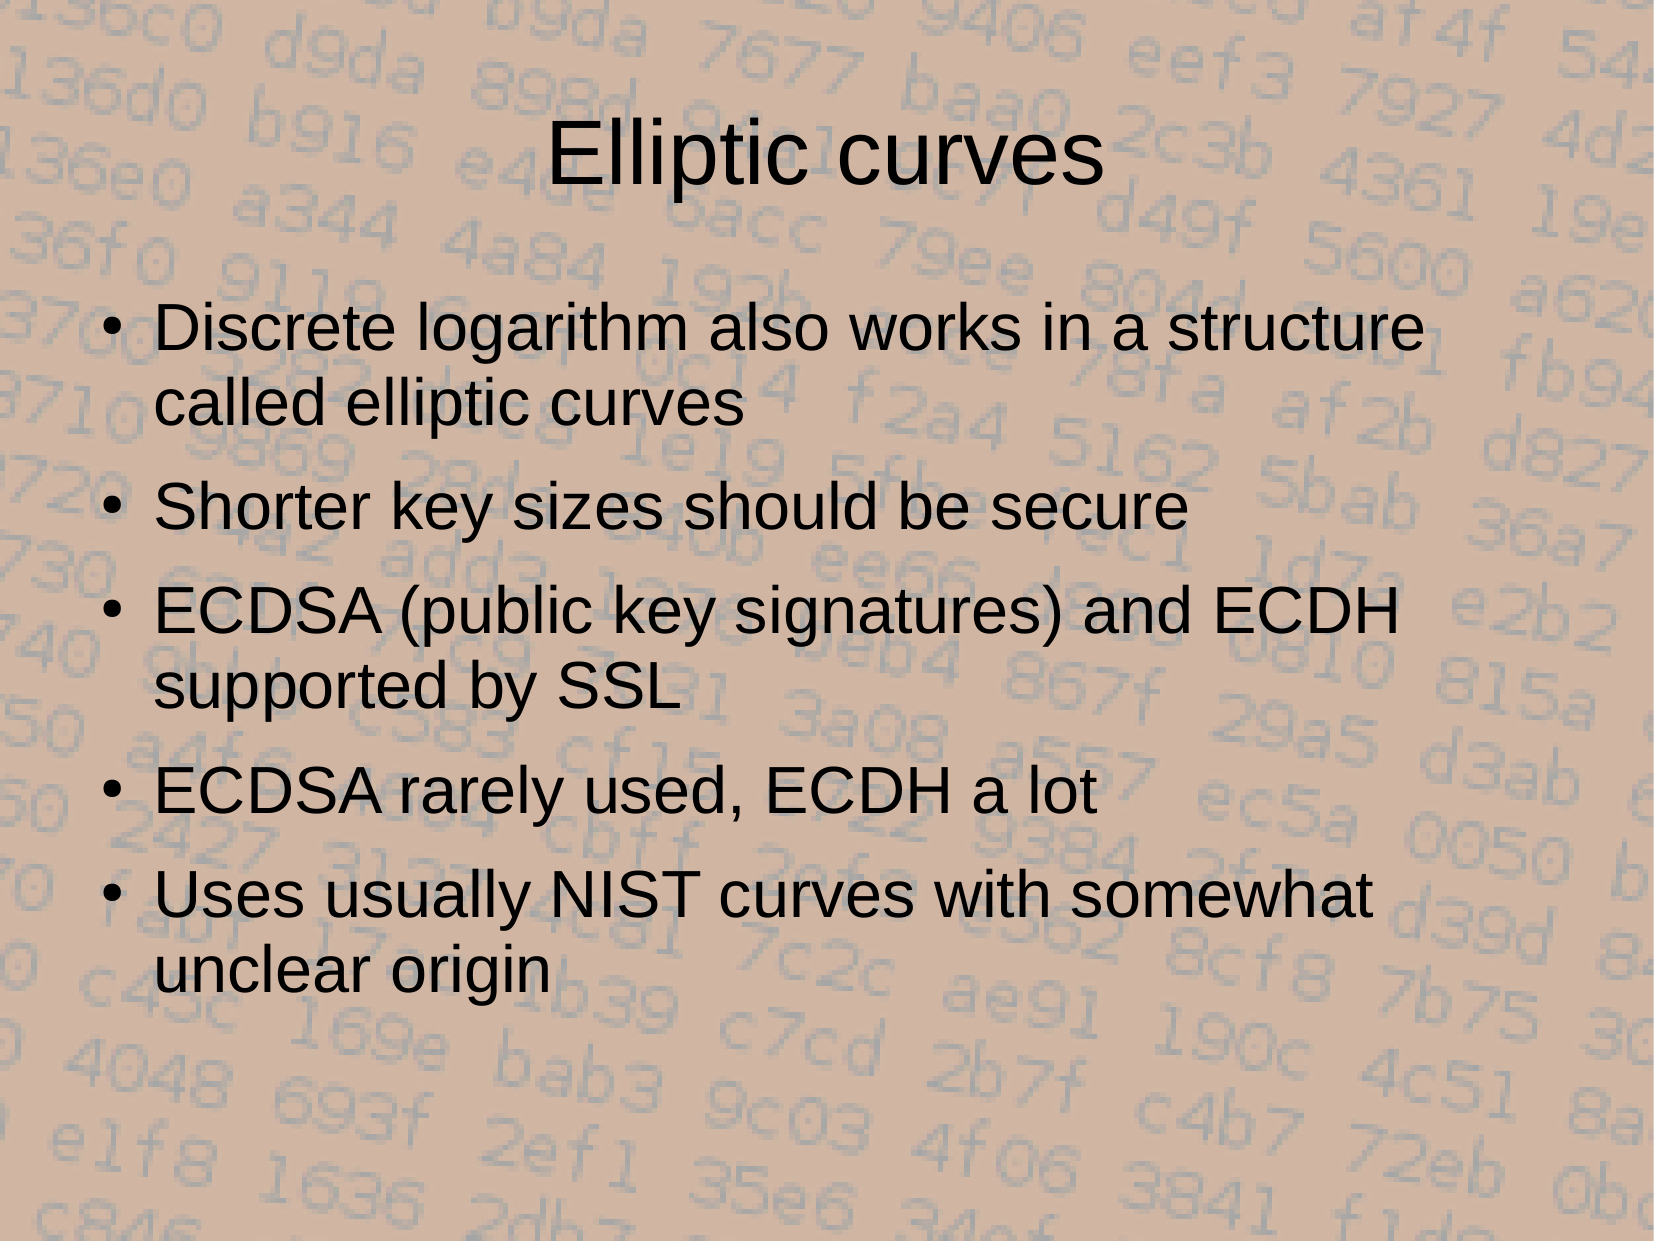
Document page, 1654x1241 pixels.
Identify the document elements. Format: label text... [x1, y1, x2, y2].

list Discrete logarithm also works in a structure called elliptic curves Shorter key sizes should be secure ECDSA (public key signatures) and ECDH supported by SSL ECDSA rarely used, ECDH a lot Uses usually NIST curves with somewhat unclear origin [82, 290, 1571, 1193]
title Elliptic curves [82, 49, 1571, 257]
picture [0, 0, 1654, 1241]
